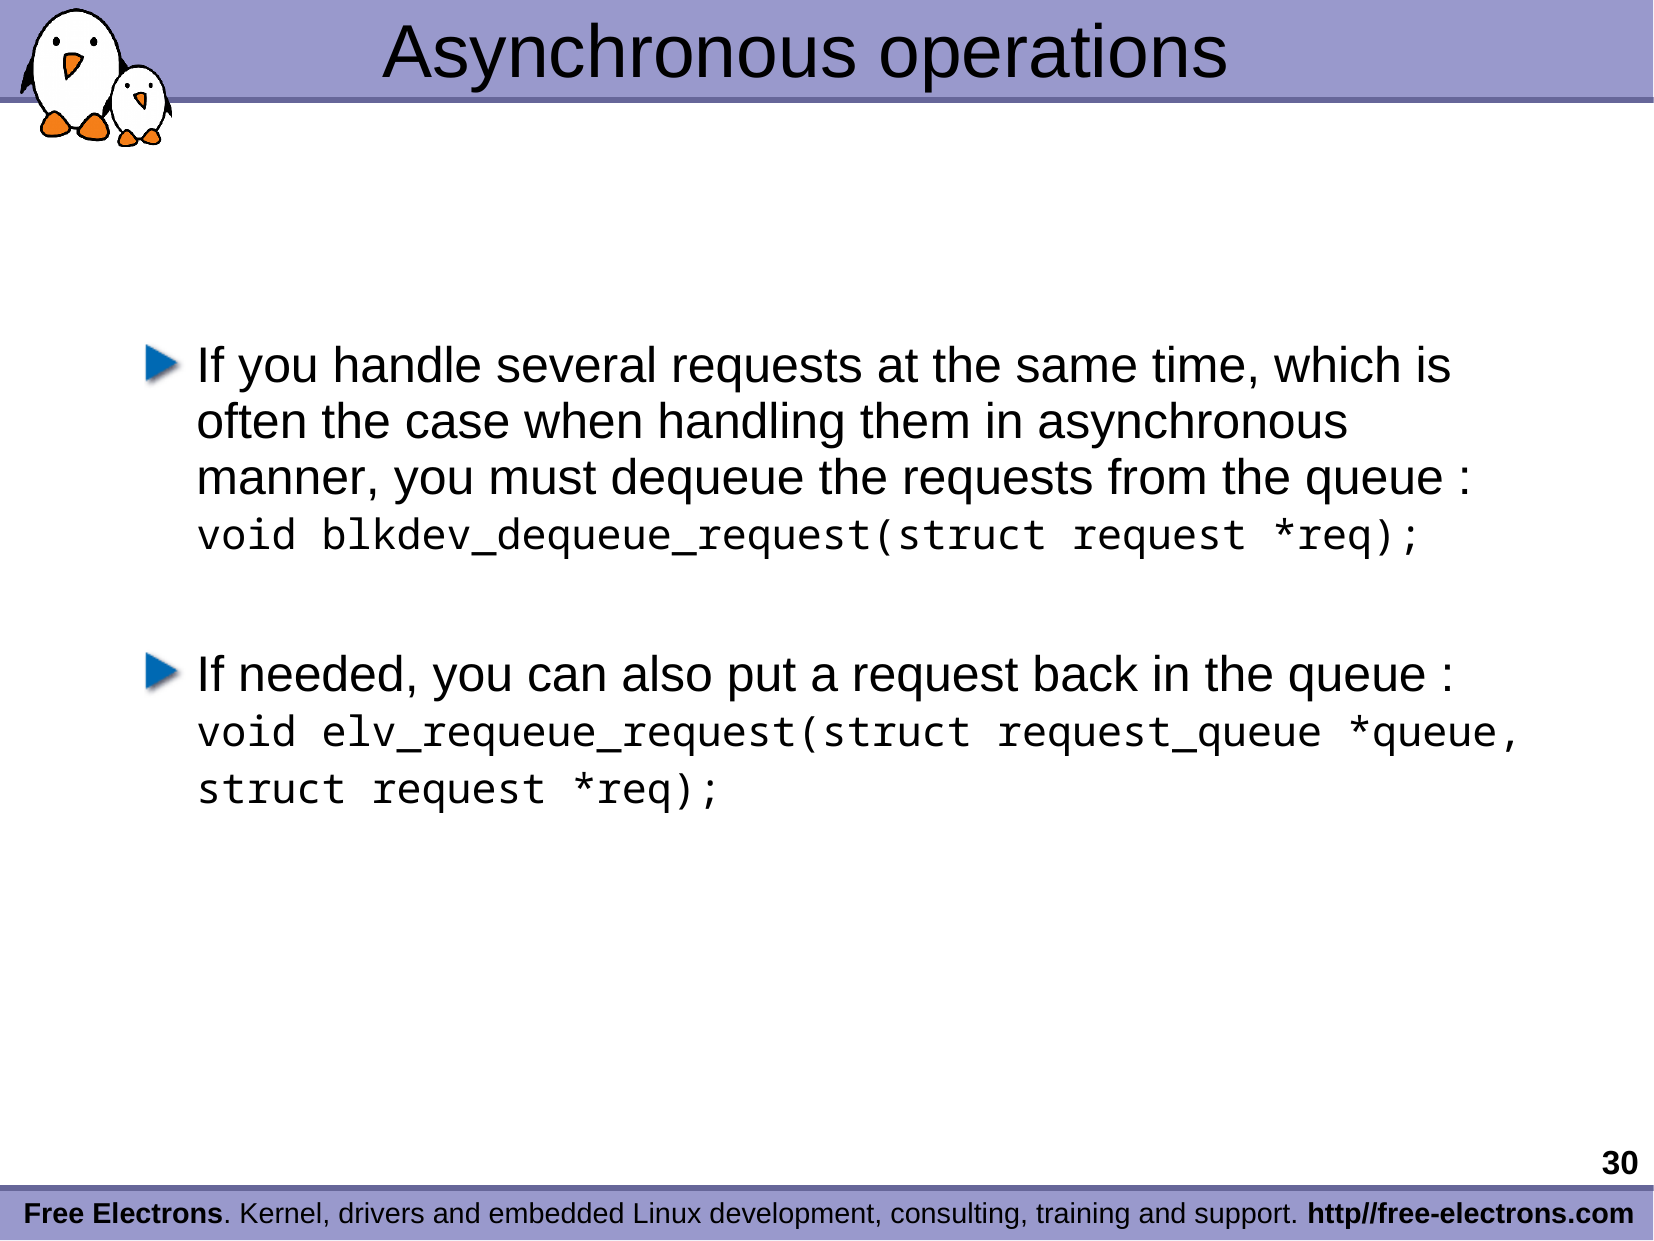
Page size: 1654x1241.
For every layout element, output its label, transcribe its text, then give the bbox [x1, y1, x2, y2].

title Asynchronous operations [60, 0, 1551, 103]
picture [20, 8, 172, 147]
list If you handle several requests at the same time, which is often the case when handling them in asynchronous manner, you must dequeue the requests from the queue : void blkdev_dequeue_request(struct request *req); If needed, you can also put a request back in the queue : void elv_requeue_request(struct request_queue *queue, struct request *req); [125, 337, 1538, 863]
